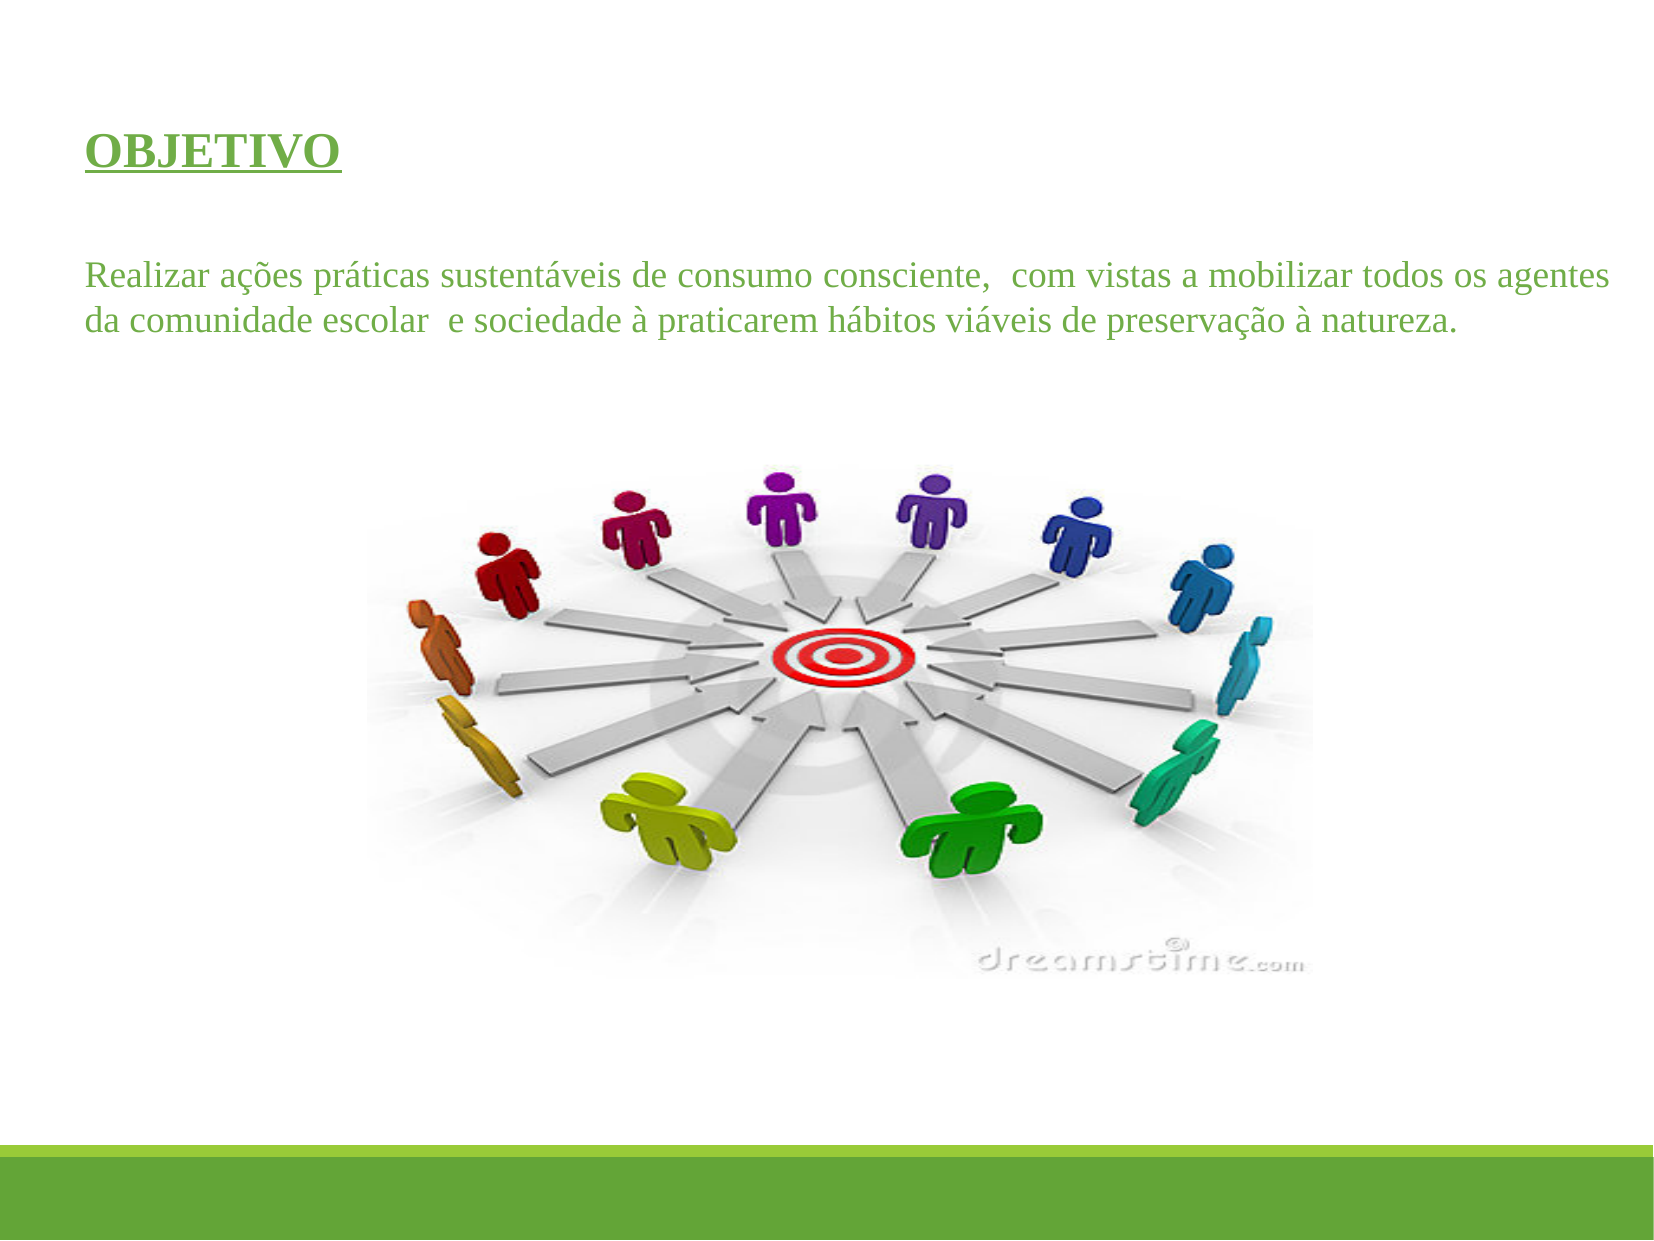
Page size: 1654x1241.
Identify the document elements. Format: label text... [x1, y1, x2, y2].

text_box OBJETIVO Realizar ações práticas sustentáveis de consumo consciente, com vistas a mobilizar todos os agentes da comunidade escolar e sociedade à praticarem hábitos viáveis de preservação à natureza. [70, 110, 1654, 392]
picture [367, 368, 1313, 979]
